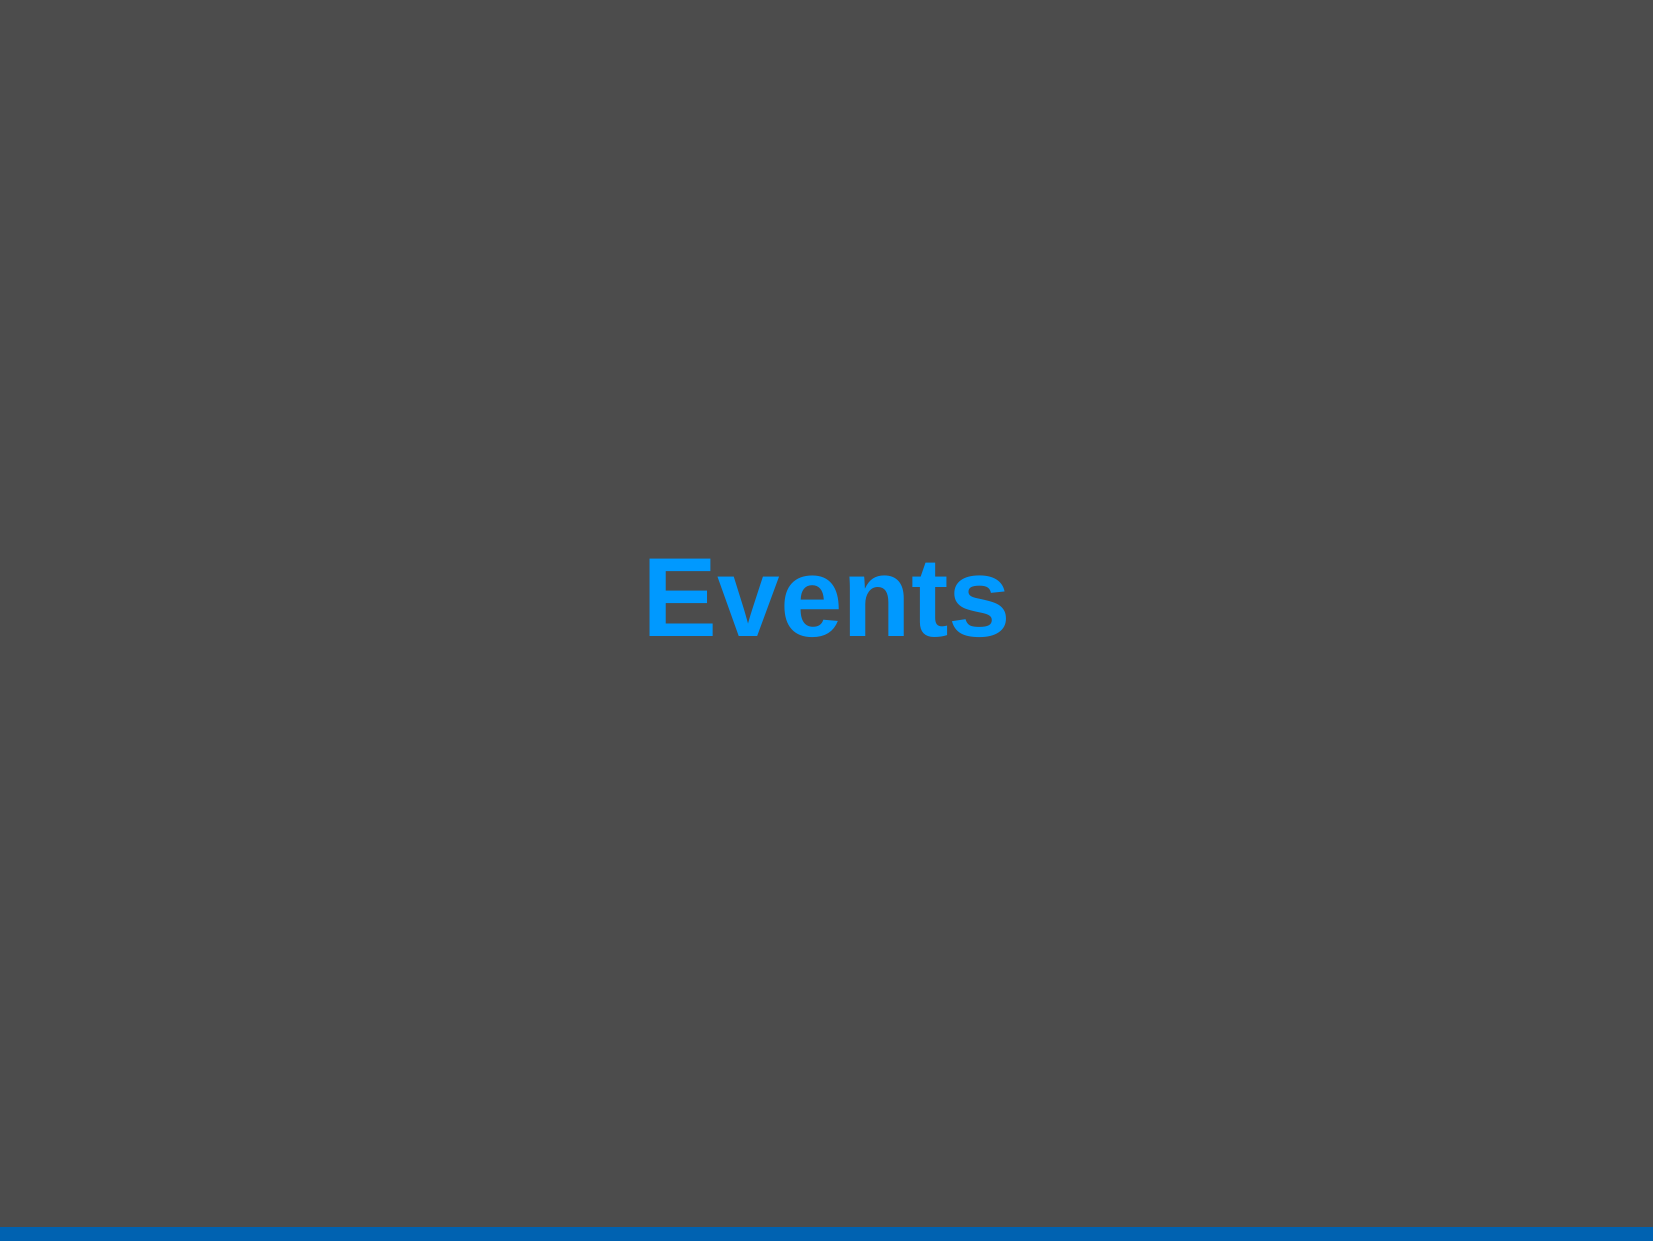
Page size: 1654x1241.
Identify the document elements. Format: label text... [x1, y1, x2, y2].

title Events [121, 32, 1533, 1163]
